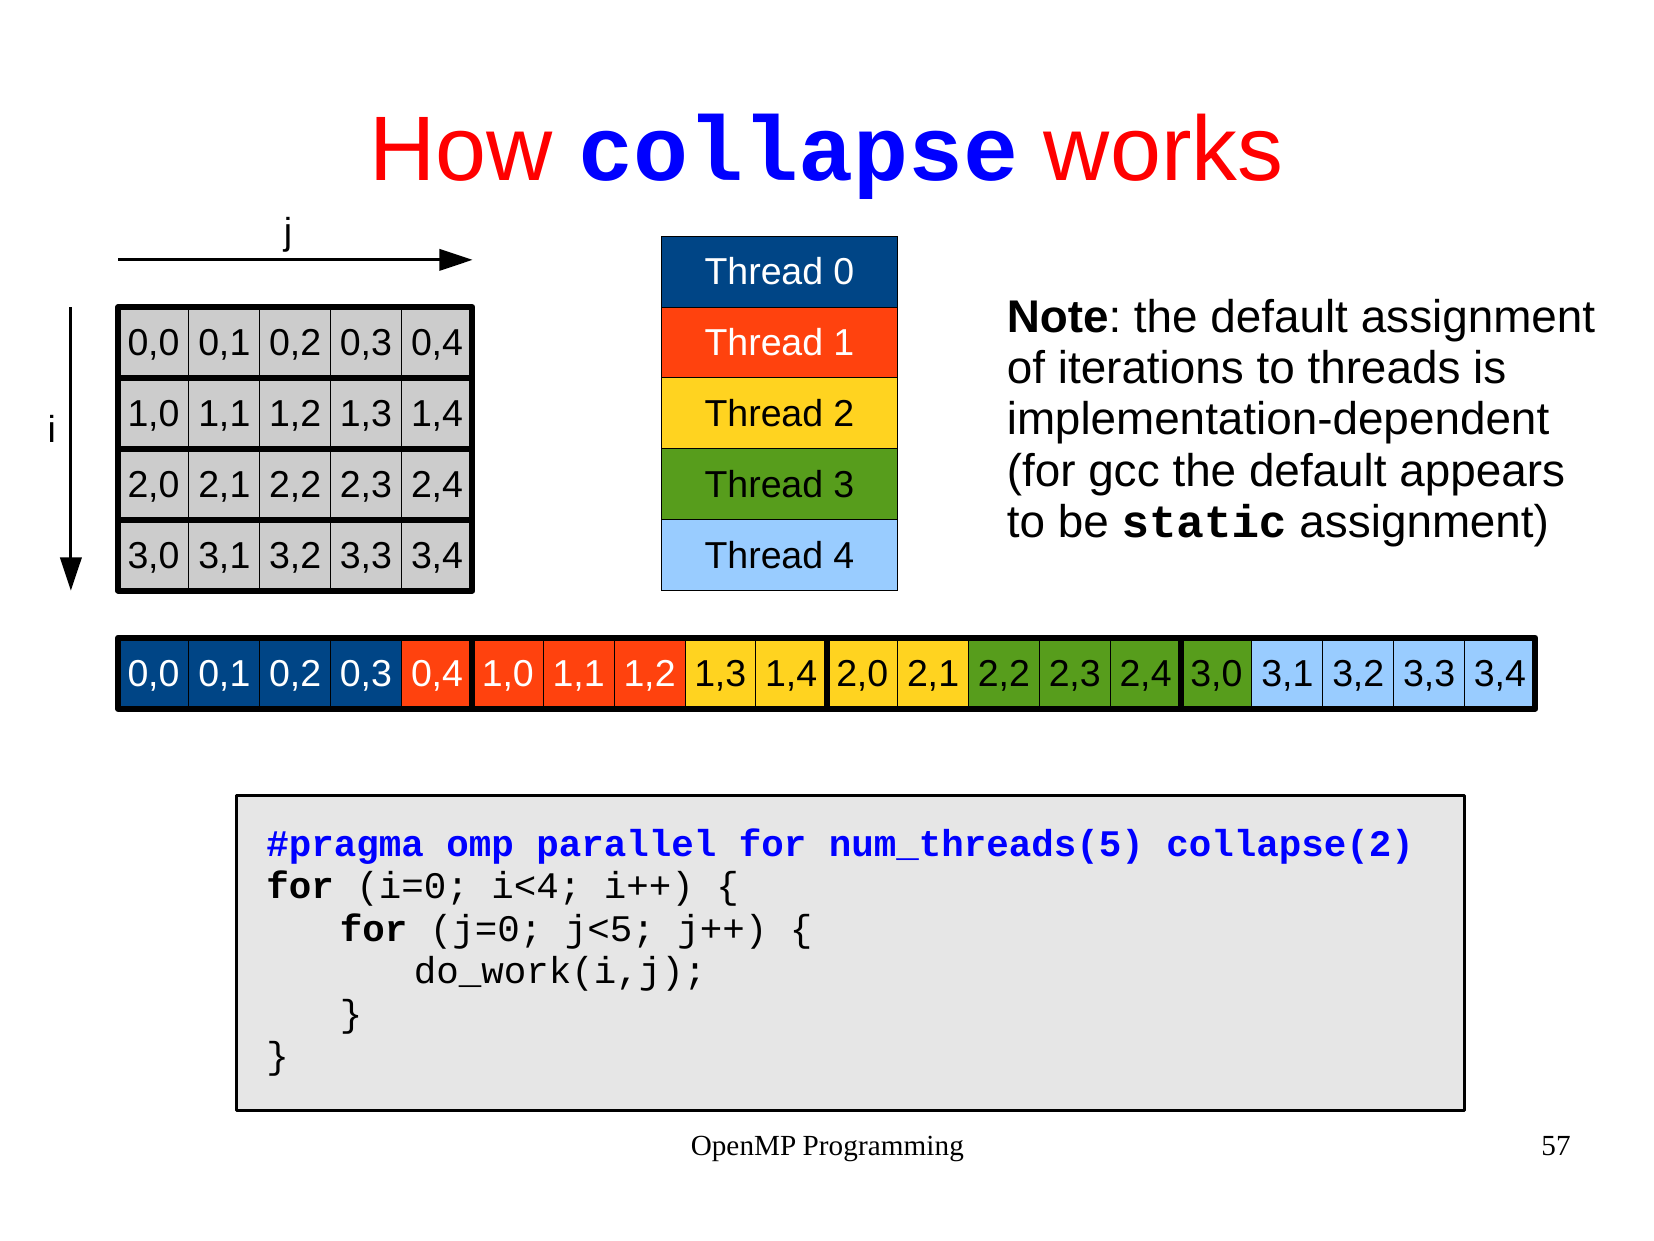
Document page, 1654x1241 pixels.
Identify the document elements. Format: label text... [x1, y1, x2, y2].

text_box 2,2 [259, 452, 330, 517]
text_box 2,0 [121, 452, 188, 517]
text_box 0,4 [401, 310, 469, 375]
text_box Thread 0 [661, 236, 898, 307]
text_box 3,2 [1322, 641, 1393, 706]
text_box 2,1 [897, 641, 968, 706]
text_box Thread 3 [661, 448, 898, 519]
text_box 2,0 [830, 641, 897, 706]
text_box 0,1 [188, 310, 259, 375]
text_box 1,1 [543, 641, 614, 706]
text_box 3,0 [1184, 641, 1251, 706]
text_box 2,2 [968, 641, 1039, 706]
text_box 0,1 [188, 641, 259, 706]
text_box 2,4 [1110, 641, 1178, 706]
text_box Note: the default assignment of iterations to threads is implementation-dependent (for gcc the default appears to be static assignment) [992, 283, 1630, 559]
text_box 0,3 [330, 641, 401, 706]
text_box 1,0 [475, 641, 543, 706]
text_box 1,0 [121, 381, 188, 446]
text_box 0,3 [330, 310, 401, 375]
text_box 1,1 [188, 381, 259, 446]
text_box 1,4 [401, 381, 469, 446]
text_box 3,0 [121, 523, 188, 588]
title How collapse works [82, 49, 1571, 257]
text_box i [32, 401, 71, 459]
text_box 3,3 [1393, 641, 1464, 706]
text_box 0,2 [259, 310, 330, 375]
text_box 3,4 [1464, 641, 1532, 706]
text_box 1,4 [755, 641, 824, 706]
text_box 0,2 [259, 641, 330, 706]
text_box 1,3 [330, 381, 401, 446]
text_box j [269, 203, 308, 260]
text_box 1,2 [614, 641, 685, 706]
text_box 1,3 [685, 641, 755, 706]
text_box 3,3 [330, 523, 401, 588]
text_box 3,1 [1251, 641, 1322, 706]
text_box 3,2 [259, 523, 330, 588]
text_box 2,3 [330, 452, 401, 517]
text_box 0,0 [121, 310, 188, 375]
text_box Thread 2 [661, 377, 898, 448]
text_box 2,1 [188, 452, 259, 517]
text_box Thread 1 [661, 307, 898, 377]
text_box 0,0 [121, 641, 188, 706]
text_box 3,1 [188, 523, 259, 588]
text_box 2,4 [401, 452, 469, 517]
text_box 0,4 [401, 641, 469, 706]
text_box 2,3 [1039, 641, 1110, 706]
text_box #pragma omp parallel for num_threads(5) collapse(2) for (i=0; i<4; i++) { for (j=0; j<5; j++) { do_work(i,j); } } [236, 795, 1465, 1111]
text_box 3,4 [401, 523, 469, 588]
text_box 1,2 [259, 381, 330, 446]
text_box Thread 4 [661, 519, 898, 591]
